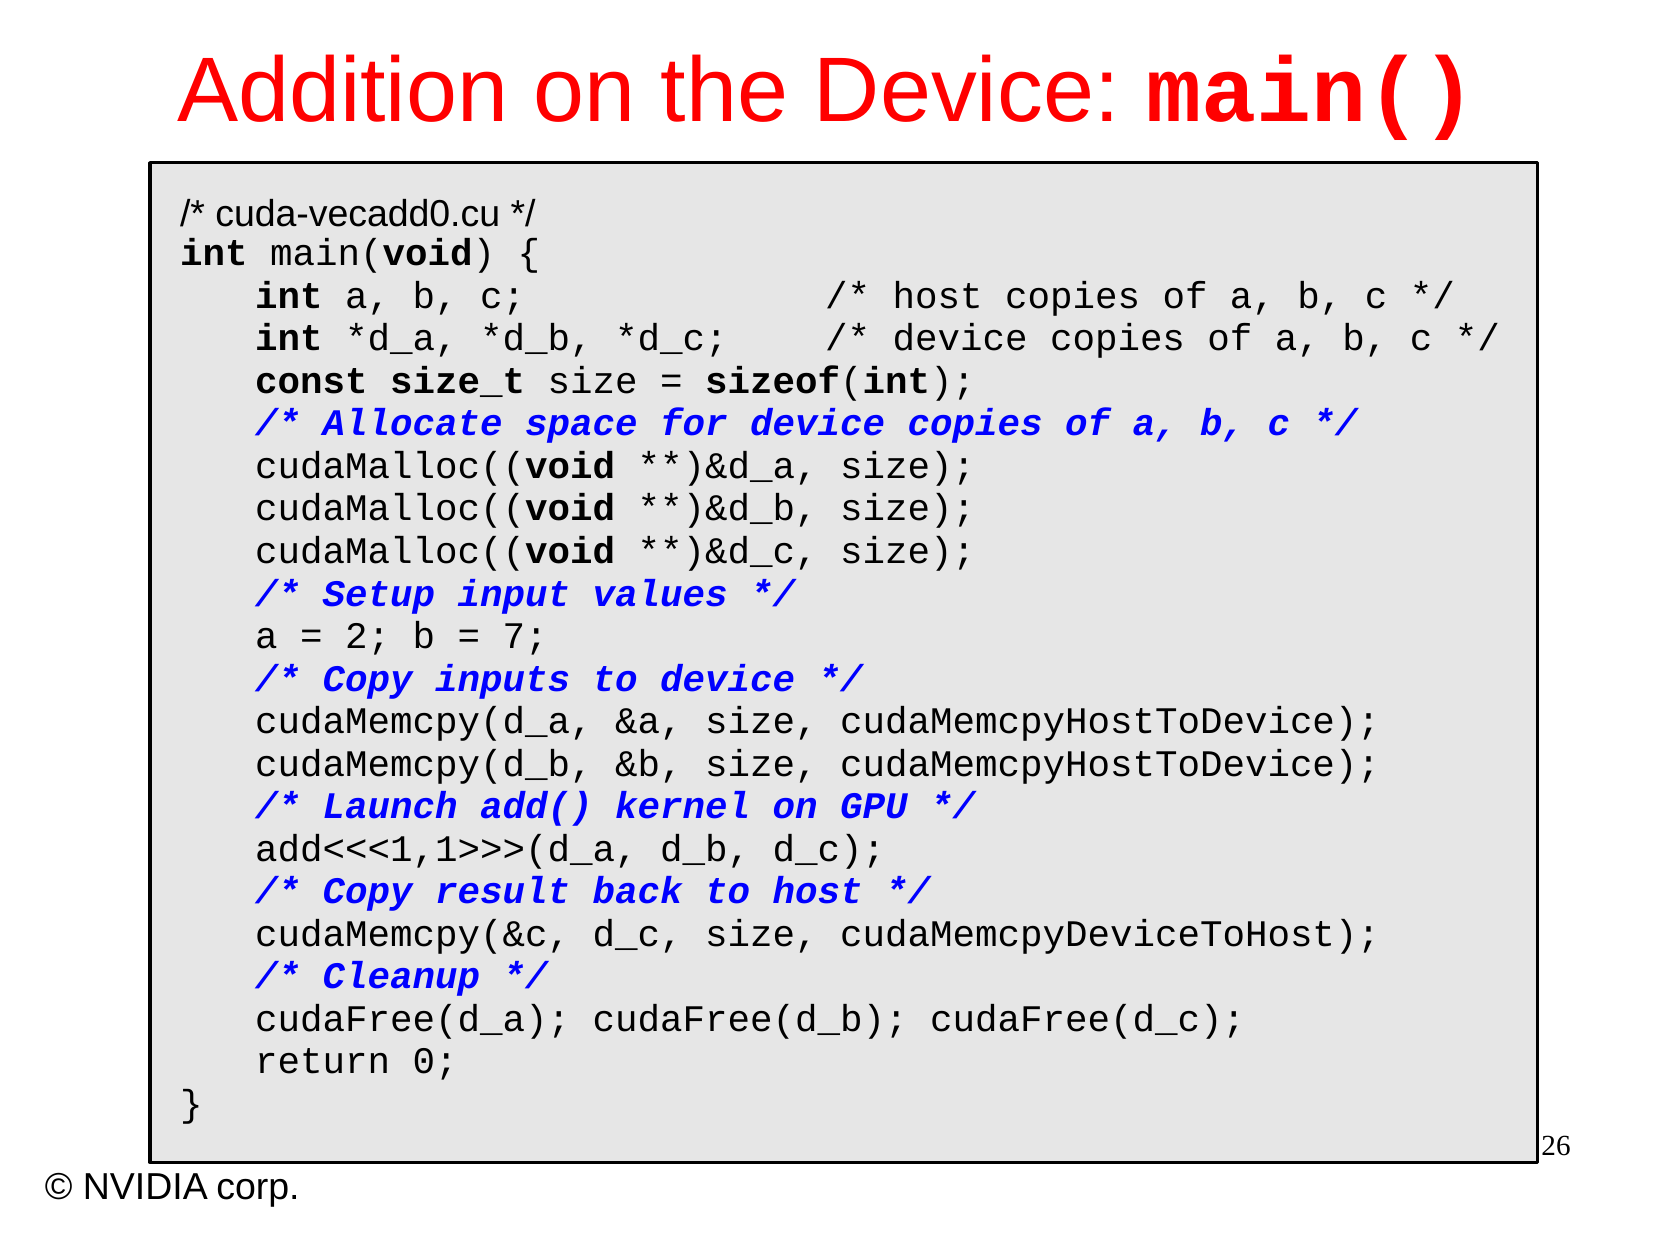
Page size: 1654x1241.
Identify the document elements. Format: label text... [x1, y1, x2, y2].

text_box /* cuda-vecadd0.cu */ int main(void) { int a, b, c; /* host copies of a, b, c */ int *d_a, *d_b, *d_c; /* device copies of a, b, c */ const size_t size = sizeof(int); /* Allocate space for device copies of a, b, c */ cudaMalloc((void **)&d_a, size); cudaMalloc((void **)&d_b, size); cudaMalloc((void **)&d_c, size); /* Setup input values */ a = 2; b = 7; /* Copy inputs to device */ cudaMemcpy(d_a, &a, size, cudaMemcpyHostToDevice); cudaMemcpy(d_b, &b, size, cudaMemcpyHostToDevice); /* Launch add() kernel on GPU */ add<<<1,1>>>(d_a, d_b, d_c); /* Copy result back to host */ cudaMemcpy(&c, d_c, size, cudaMemcpyDeviceToHost); /* Cleanup */ cudaFree(d_a); cudaFree(d_b); cudaFree(d_c); return 0; } [150, 162, 1538, 1163]
text_box © NVIDIA corp. [30, 1158, 331, 1216]
title Addition on the Device: main() [82, 37, 1571, 151]
